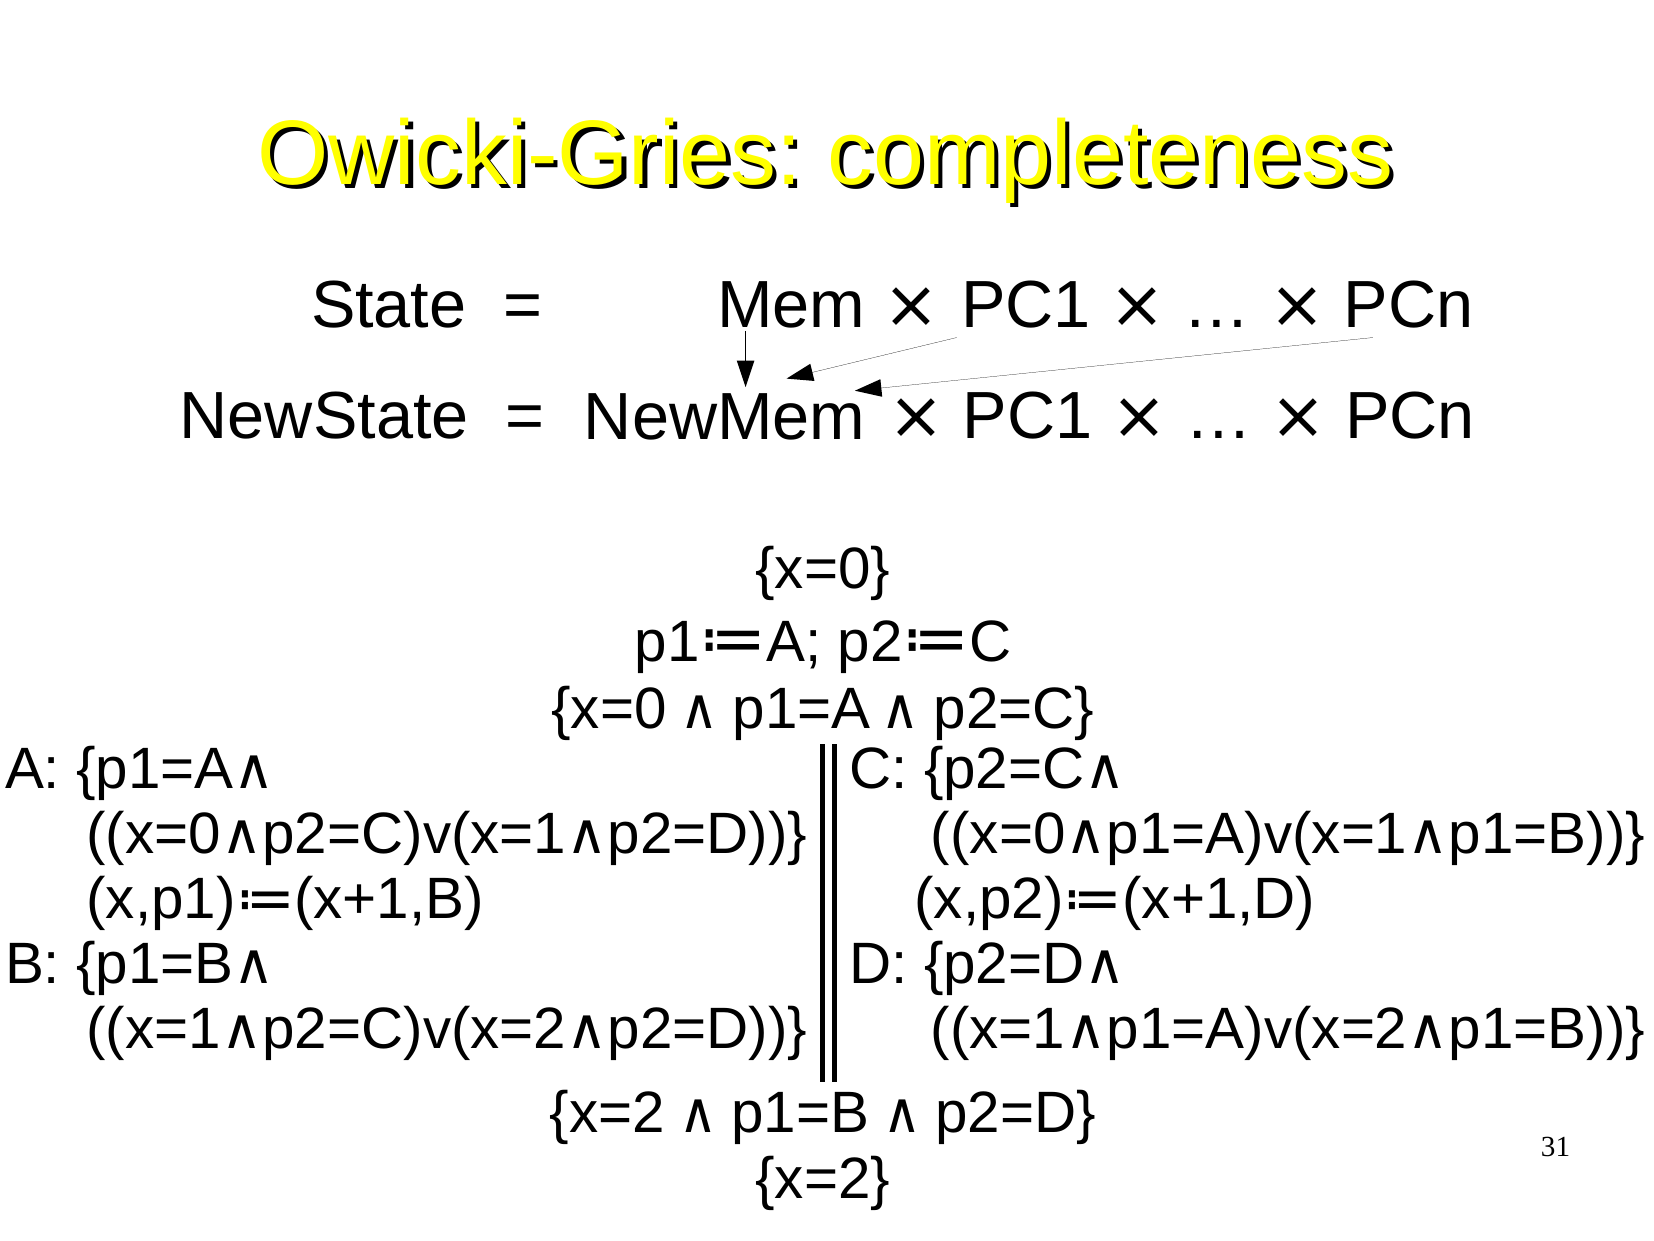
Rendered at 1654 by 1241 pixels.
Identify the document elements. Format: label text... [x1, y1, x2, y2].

subtitle State = Mem ⨯ PC1 ⨯ … ⨯ PCn [70, 264, 1559, 343]
text_box ⨯ PC1 ⨯ … ⨯ PCn [856, 376, 1489, 455]
text_box A: {p1=A∧ ((x=0∧p2=C)v(x=1∧p2=D))} (x,p1)≔(x+1,B) B: {p1=B∧ ((x=1∧p2=C)v(x=2∧p2=D))} [5, 735, 849, 1088]
title Owicki-Gries: completeness [82, 49, 1571, 257]
text_box NewMem [578, 378, 856, 454]
text_box {x=0} p1≔A; p2≔C {x=0 ∧ p1=A ∧ p2=C} [523, 535, 1123, 735]
text_box NewState = [175, 377, 568, 453]
text_box {x=2 ∧ p1=B ∧ p2=D} {x=2} [523, 1079, 1123, 1241]
text_box C: {p2=C∧ ((x=0∧p1=A)v(x=1∧p1=B))} (x,p2)≔(x+1,D) D: {p2=D∧ ((x=1∧p1=A)v(x=2∧p1=B))} [849, 735, 1653, 1088]
